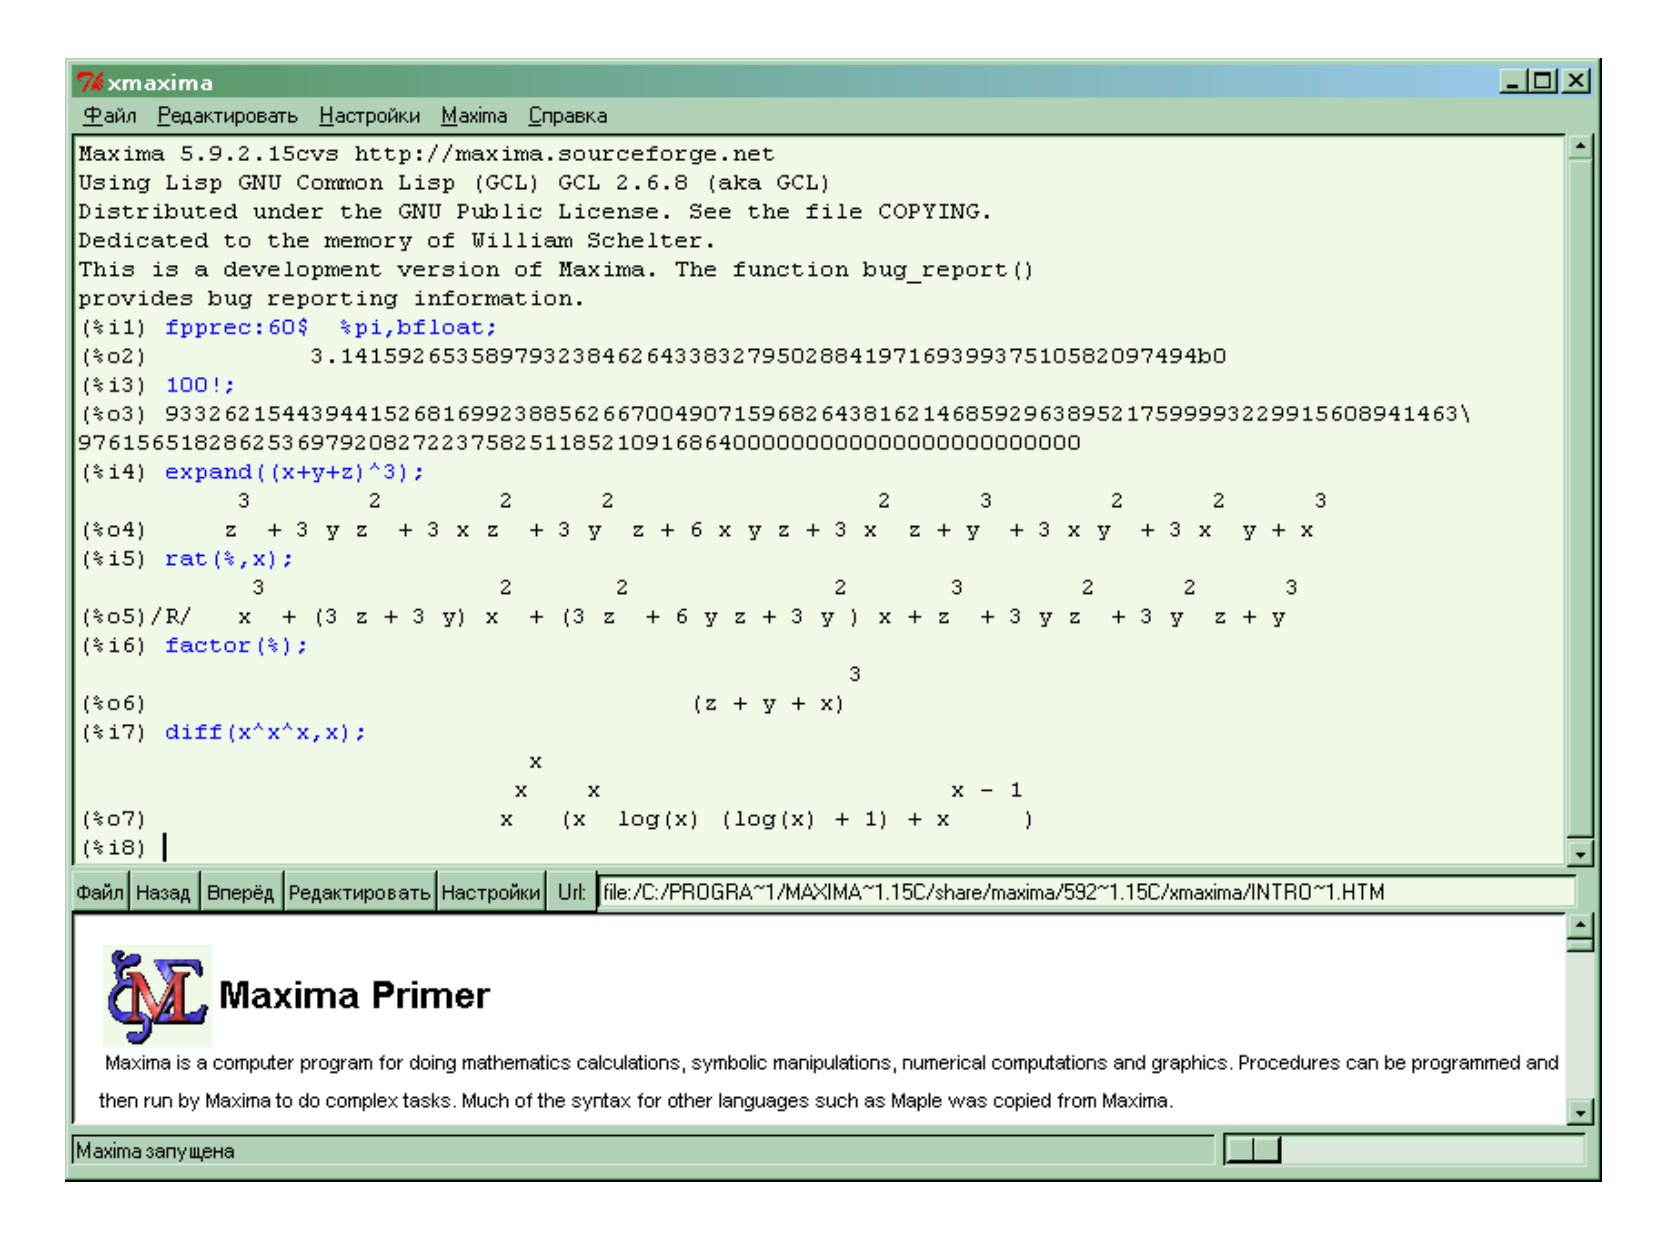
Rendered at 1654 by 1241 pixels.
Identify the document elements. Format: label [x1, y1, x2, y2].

picture [65, 58, 1602, 1182]
